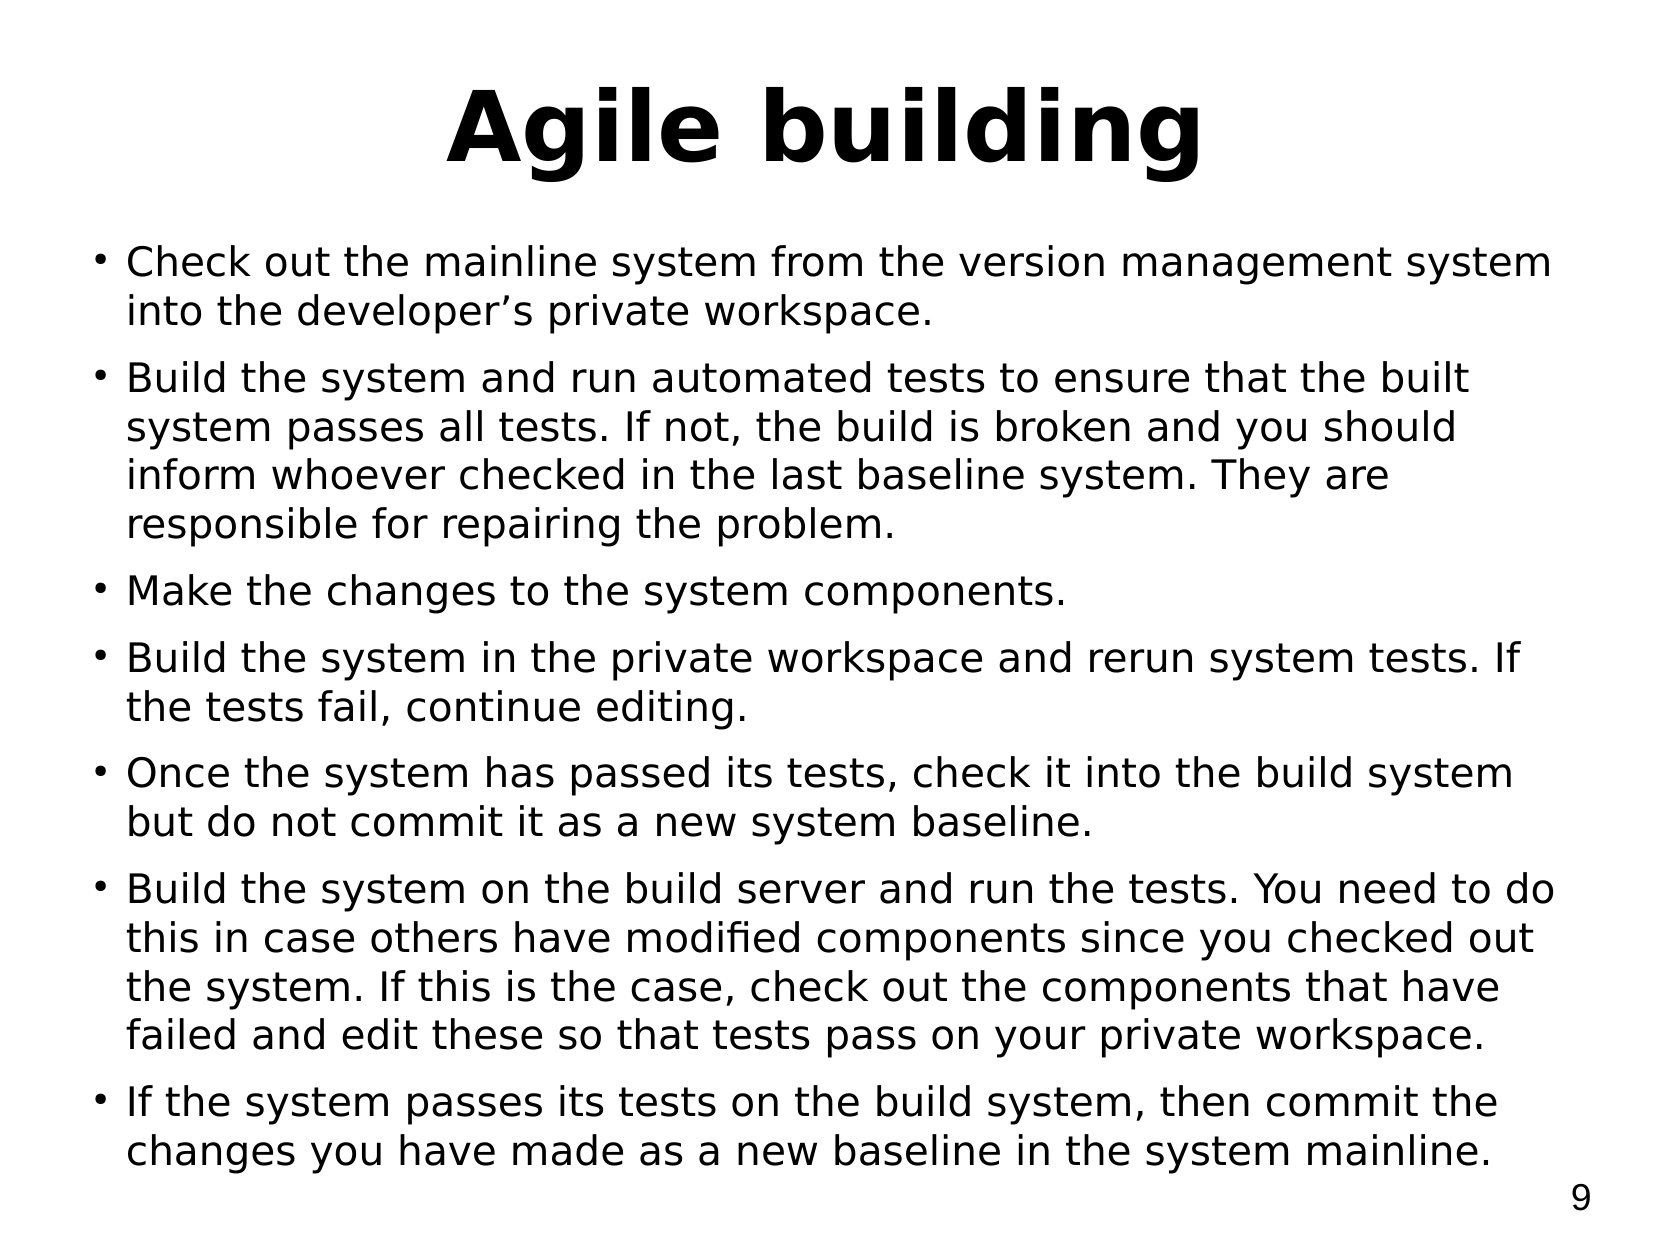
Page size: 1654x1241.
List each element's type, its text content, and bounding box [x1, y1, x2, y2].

title Agile building [82, 49, 1571, 196]
list Check out the mainline system from the version management system into the developer’s private workspace. Build the system and run automated tests to ensure that the built system passes all tests. If not, the build is broken and you should inform whoever checked in the last baseline system. They are responsible for repairing the problem. Make the changes to the system components. Build the system in the private workspace and rerun system tests. If the tests fail, continue editing. Once the system has passed its tests, check it into the build system but do not commit it as a new system baseline. Build the system on the build server and run the tests. You need to do this in case others have modified components since you checked out the system. If this is the case, check out the components that have failed and edit these so that tests pass on your private workspace. If the system passes its tests on the build system, then commit the changes you have made as a new baseline in the system mainline. [82, 236, 1571, 1205]
